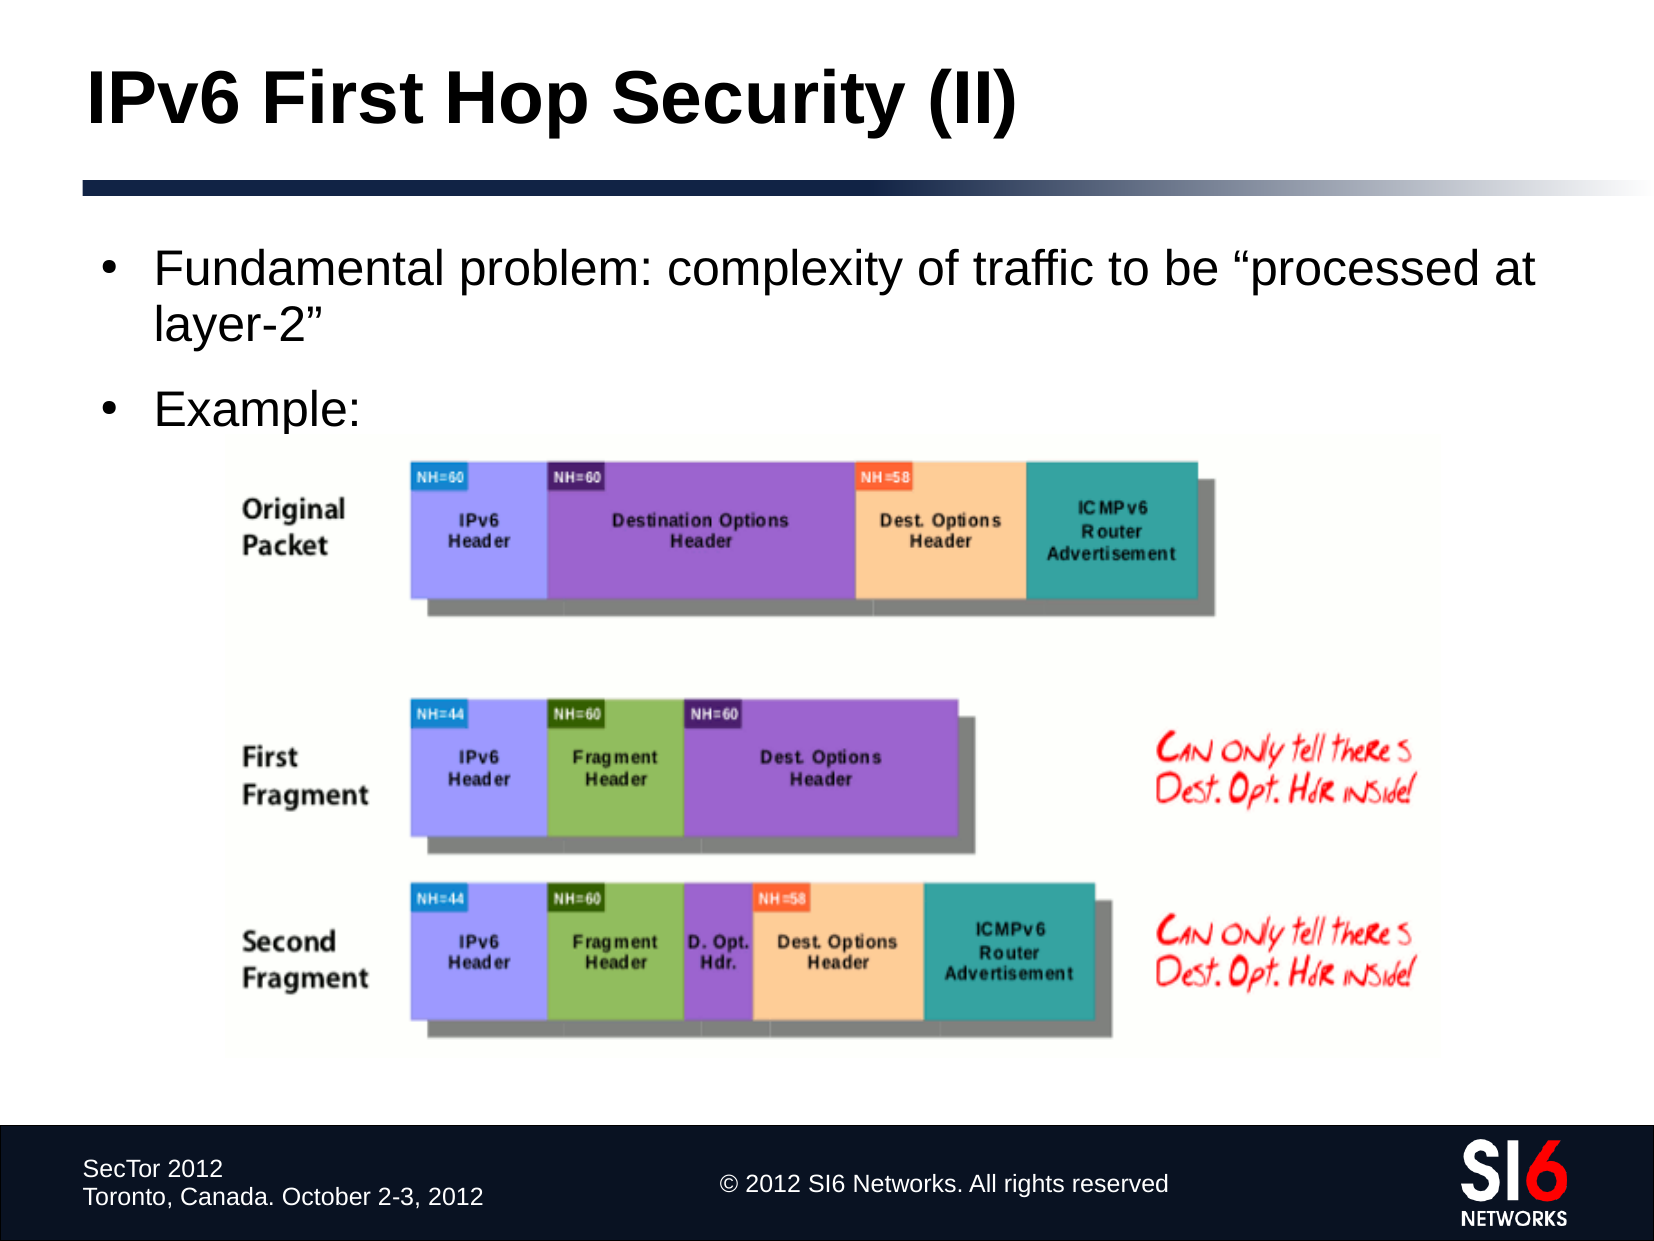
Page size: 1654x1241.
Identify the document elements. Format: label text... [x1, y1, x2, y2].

picture [1461, 1139, 1567, 1226]
picture [225, 434, 1441, 1058]
list Fundamental problem: complexity of traffic to be “processed at layer-2” Example: [82, 240, 1571, 1059]
title IPv6 First Hop Security (II) [86, 30, 1576, 166]
